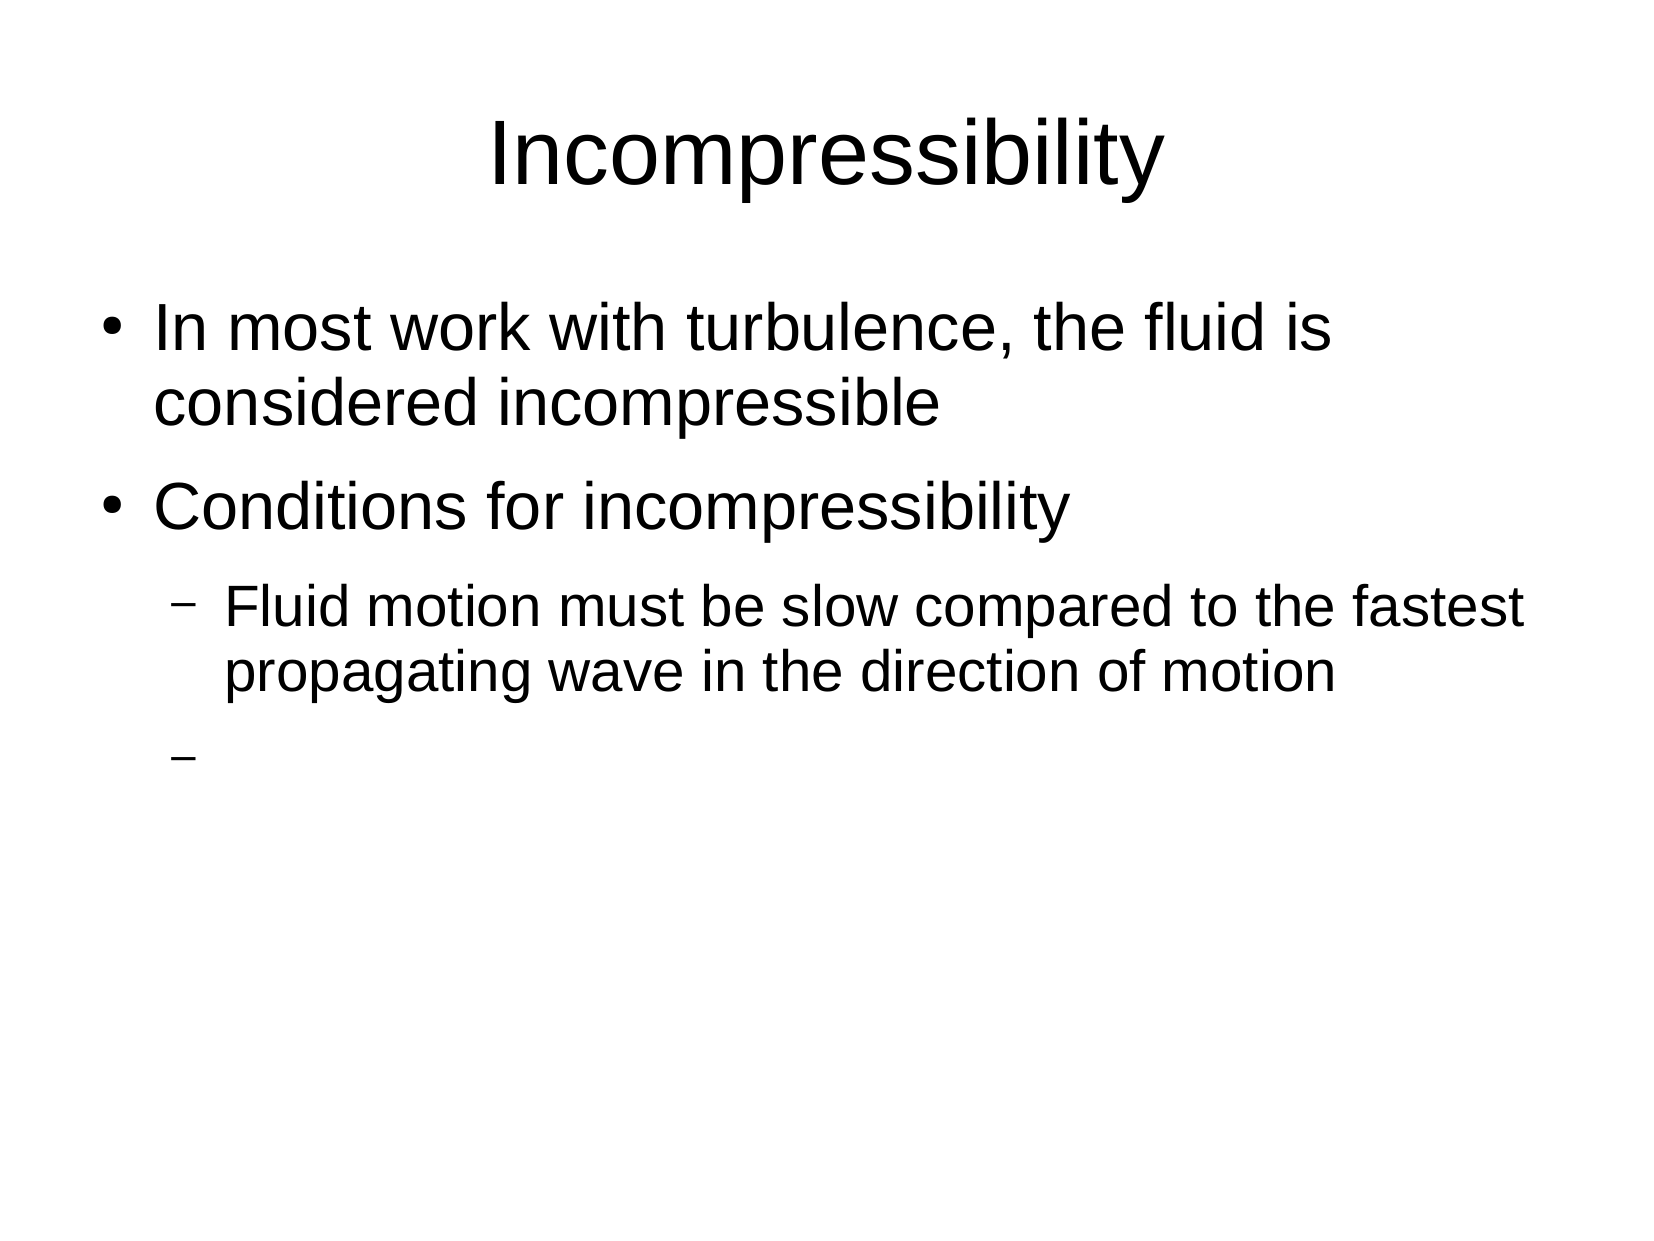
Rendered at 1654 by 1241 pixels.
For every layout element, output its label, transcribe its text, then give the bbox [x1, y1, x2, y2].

list In most work with turbulence, the fluid is considered incompressible Conditions for incompressibility Fluid motion must be slow compared to the fastest propagating wave in the direction of motion [82, 290, 1538, 1010]
title Incompressibility [82, 49, 1571, 257]
